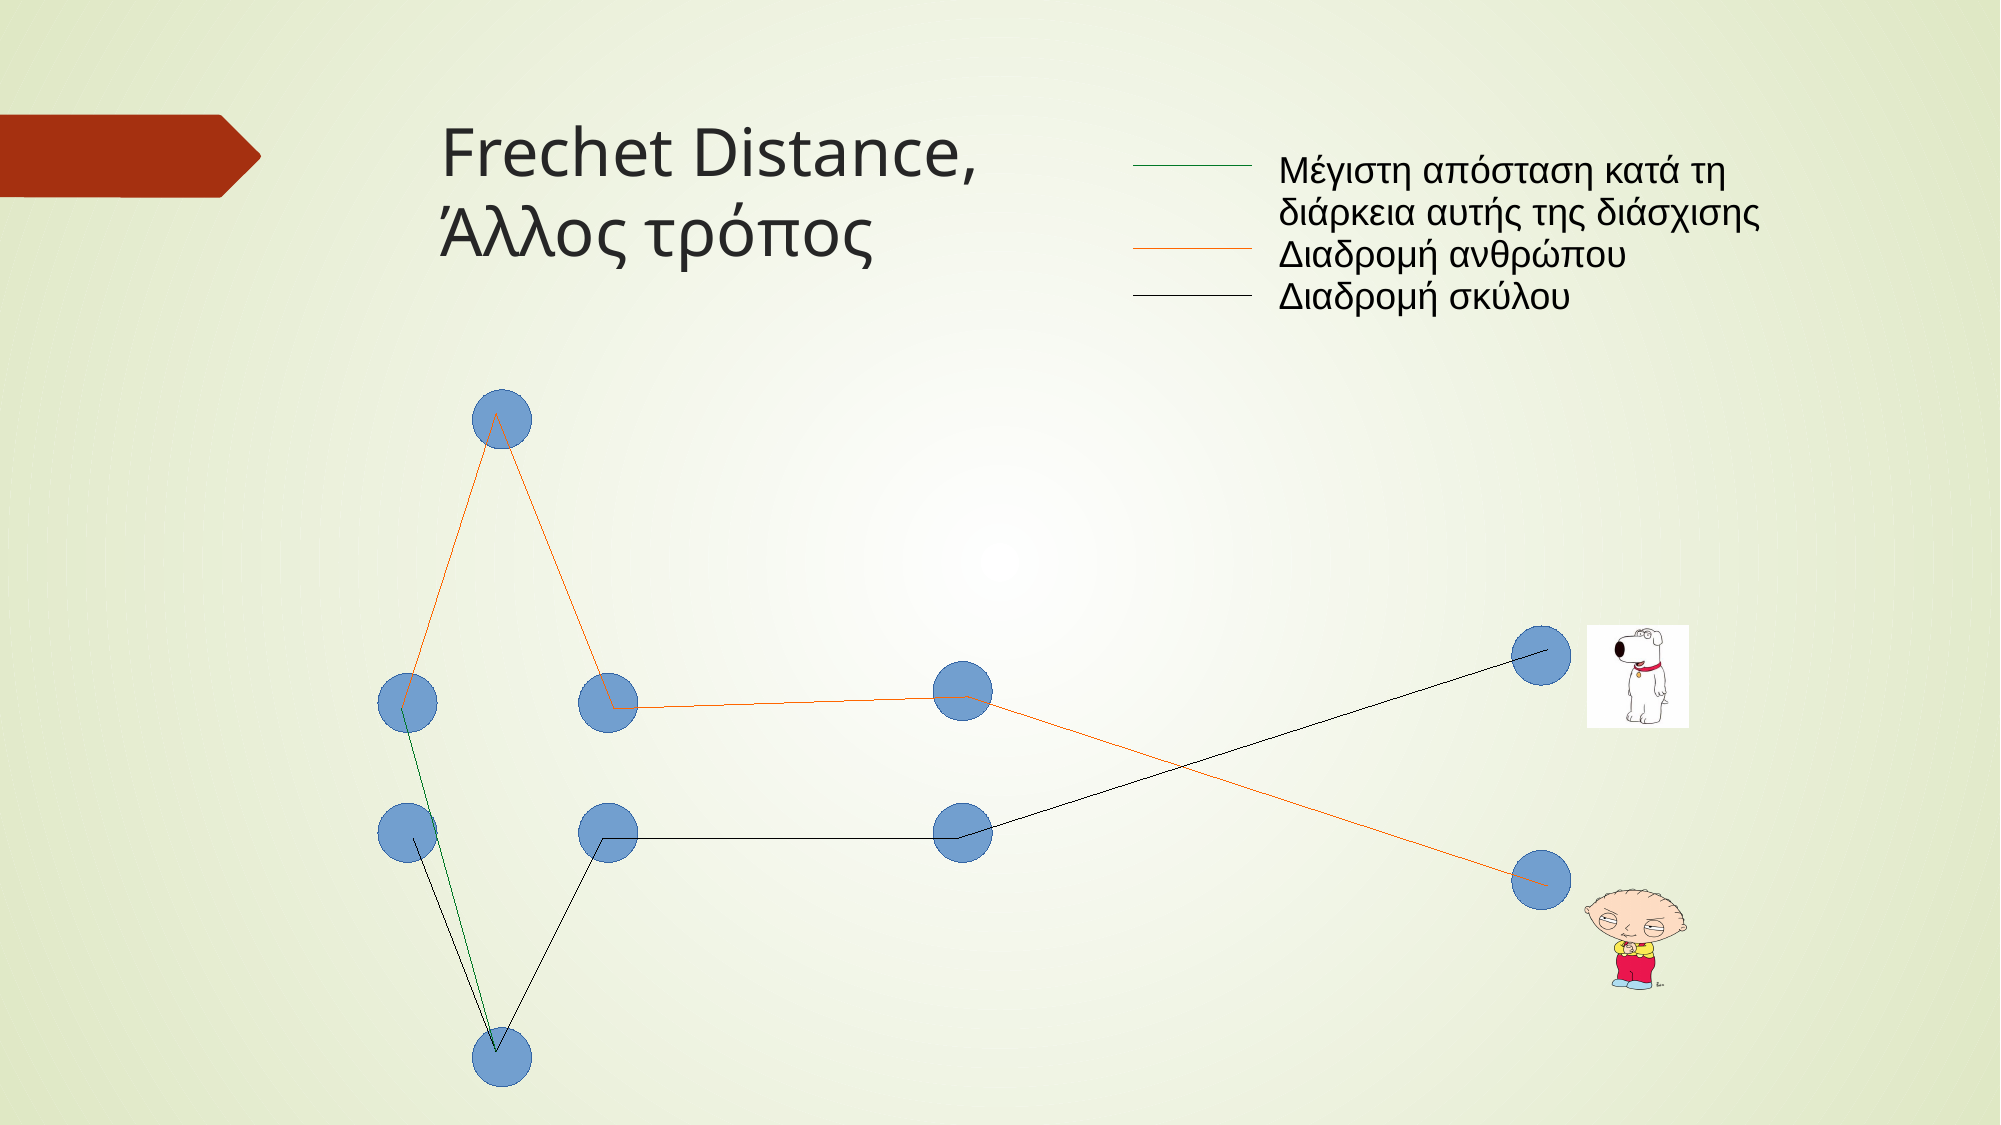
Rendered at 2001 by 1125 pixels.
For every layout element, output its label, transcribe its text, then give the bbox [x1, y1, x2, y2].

text_box [578, 803, 638, 863]
picture [1582, 885, 1689, 993]
text_box [1511, 625, 1571, 686]
text_box [578, 673, 638, 733]
picture [1587, 625, 1689, 728]
title Frechet Distance, Άλλος τρόπος [425, 102, 1888, 313]
text_box [377, 803, 438, 863]
text_box [472, 1027, 532, 1087]
text_box [377, 673, 438, 733]
text_box [933, 803, 993, 863]
text_box [933, 661, 993, 721]
text_box [472, 389, 532, 449]
text_box Μέγιστη απόσταση κατά τη διάρκεια αυτής της διάσχισης Διαδρομή ανθρώπου Διαδρομή σκύλου [1263, 141, 1843, 325]
text_box [1511, 850, 1571, 910]
